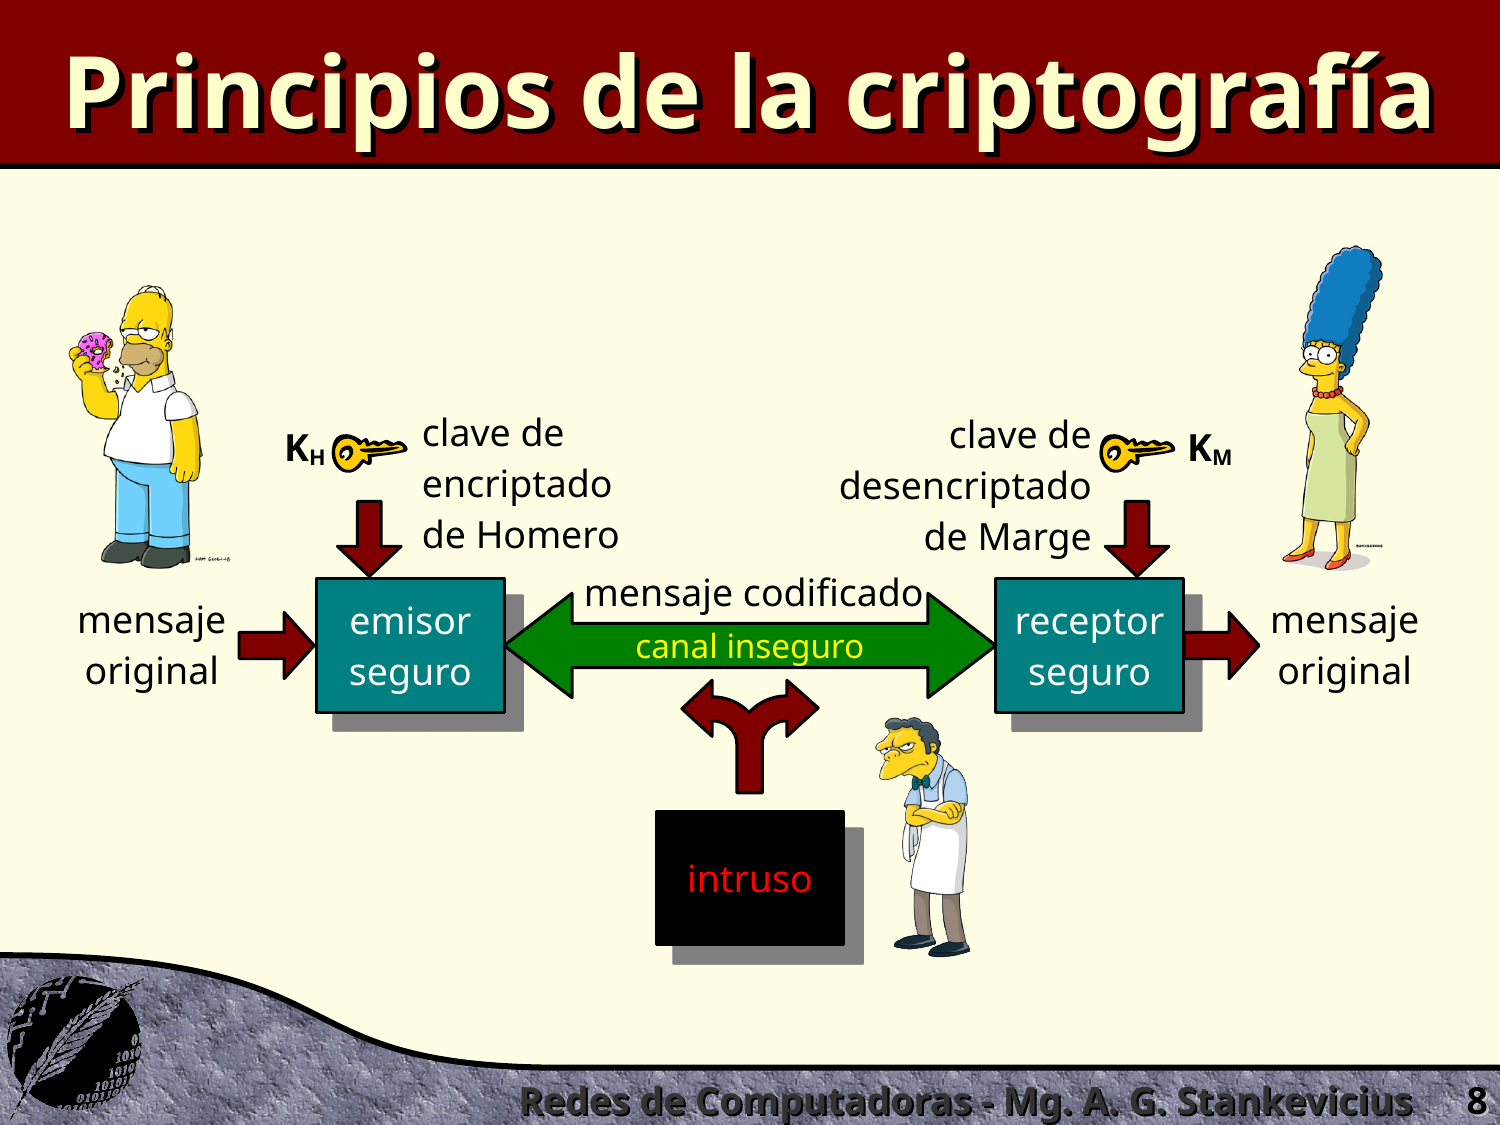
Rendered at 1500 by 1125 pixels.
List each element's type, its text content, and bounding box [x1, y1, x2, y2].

text_box emisor seguro [316, 578, 505, 713]
text_box clave de encriptado de Homero [407, 398, 627, 572]
picture [1102, 433, 1172, 474]
picture [1047, 1100, 1054, 1110]
text_box mensaje codificado [569, 559, 935, 627]
picture [858, 714, 997, 962]
title Principios de la criptografía [15, 5, 1485, 160]
picture [1228, 245, 1440, 571]
text_box clave de desencriptado de Marge [823, 401, 1102, 574]
picture [0, 959, 1500, 1125]
text_box intruso [656, 811, 844, 945]
picture [790, 1100, 795, 1110]
text_box KH [269, 414, 339, 493]
text_box [239, 612, 315, 679]
text_box canal inseguro [504, 595, 996, 698]
picture [339, 433, 407, 474]
text_box mensaje original [1255, 585, 1428, 706]
text_box [681, 680, 819, 793]
text_box receptor seguro [995, 578, 1184, 713]
text_box [337, 501, 402, 577]
text_box [1105, 501, 1169, 577]
text_box KM [1172, 414, 1245, 493]
text_box mensaje original [62, 585, 235, 706]
text_box [1184, 612, 1255, 679]
picture [64, 281, 241, 571]
